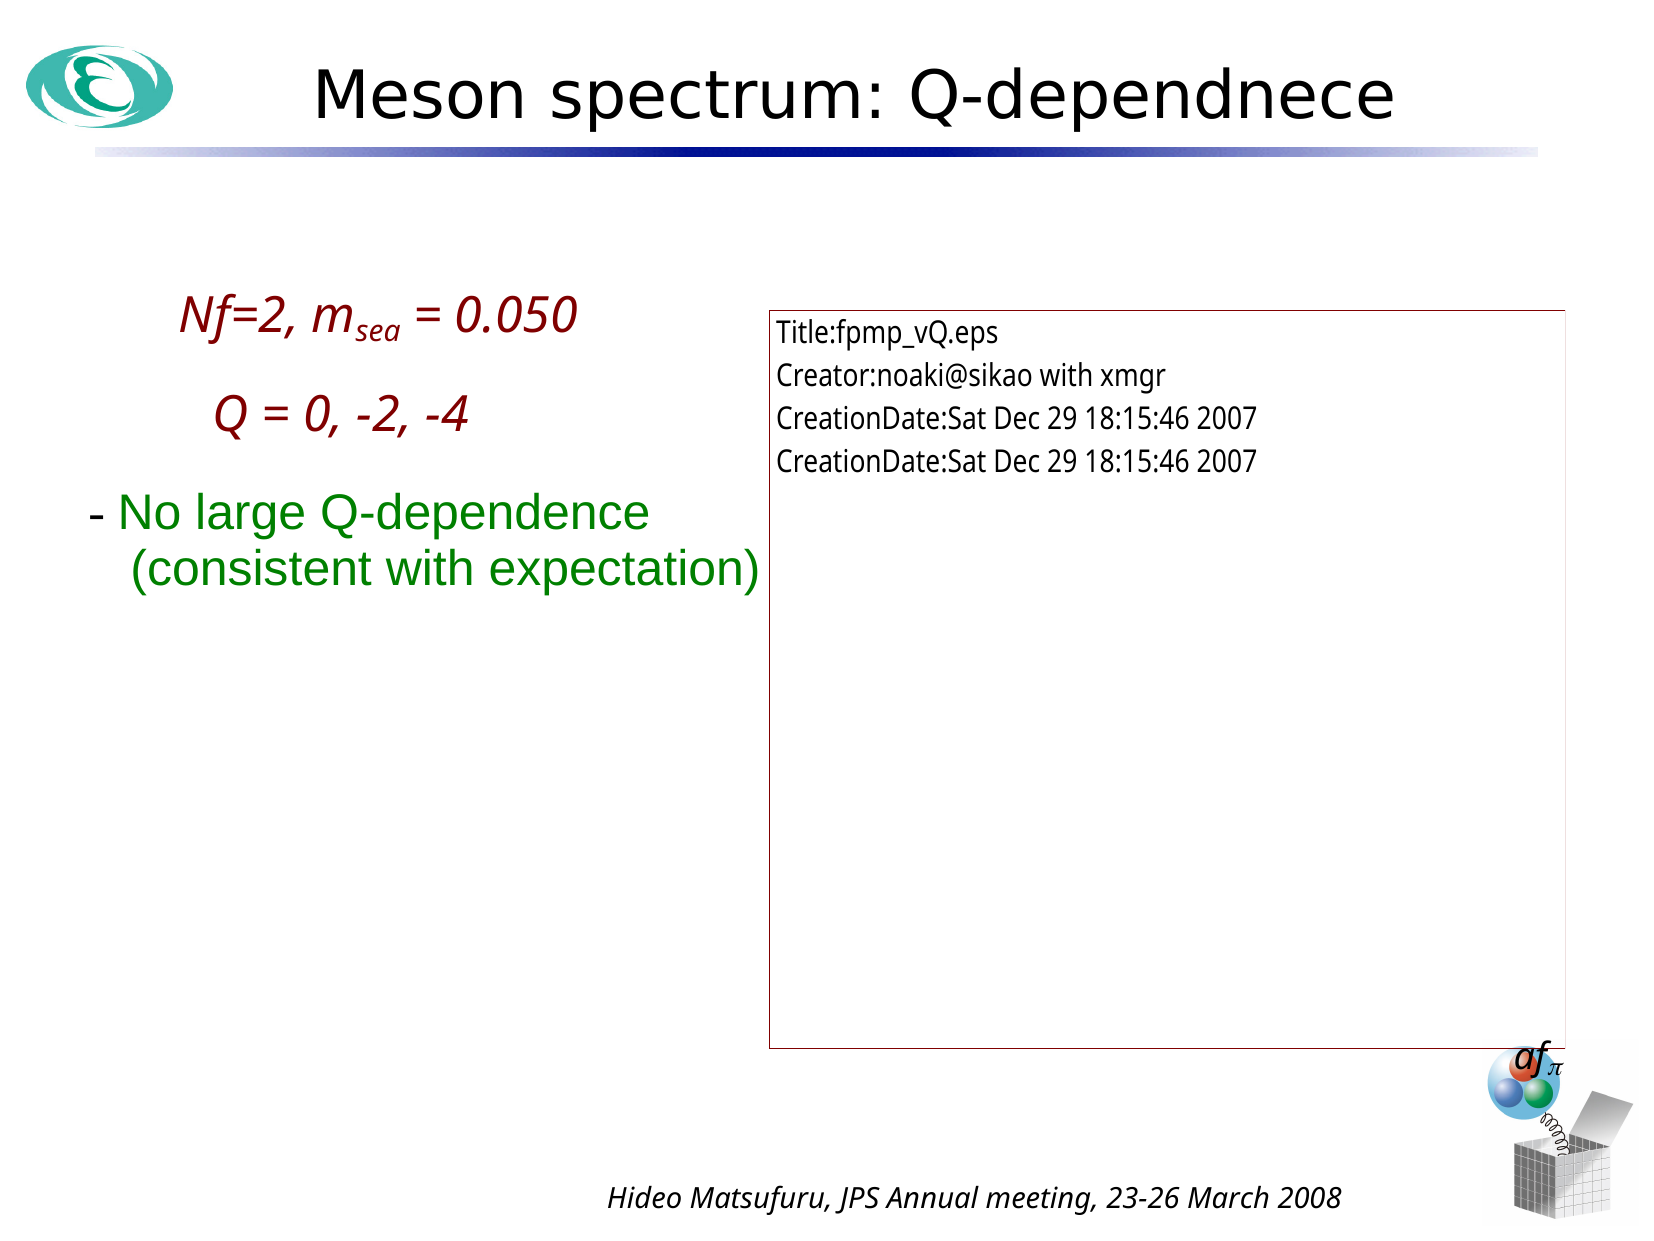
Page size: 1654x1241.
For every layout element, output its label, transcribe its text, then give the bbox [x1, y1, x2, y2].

picture [767, 307, 1639, 1226]
text_box Nf=2, msea = 0.050 [178, 278, 594, 348]
title Meson spectrum: Q-dependnece [183, 42, 1527, 149]
text_box - No large Q-dependence (consistent with expectation) [88, 484, 762, 609]
text_box Q = 0, -2, -4 [212, 378, 484, 445]
picture [95, 147, 1538, 157]
picture [20, 37, 179, 136]
text_box afp [1513, 1029, 1563, 1082]
